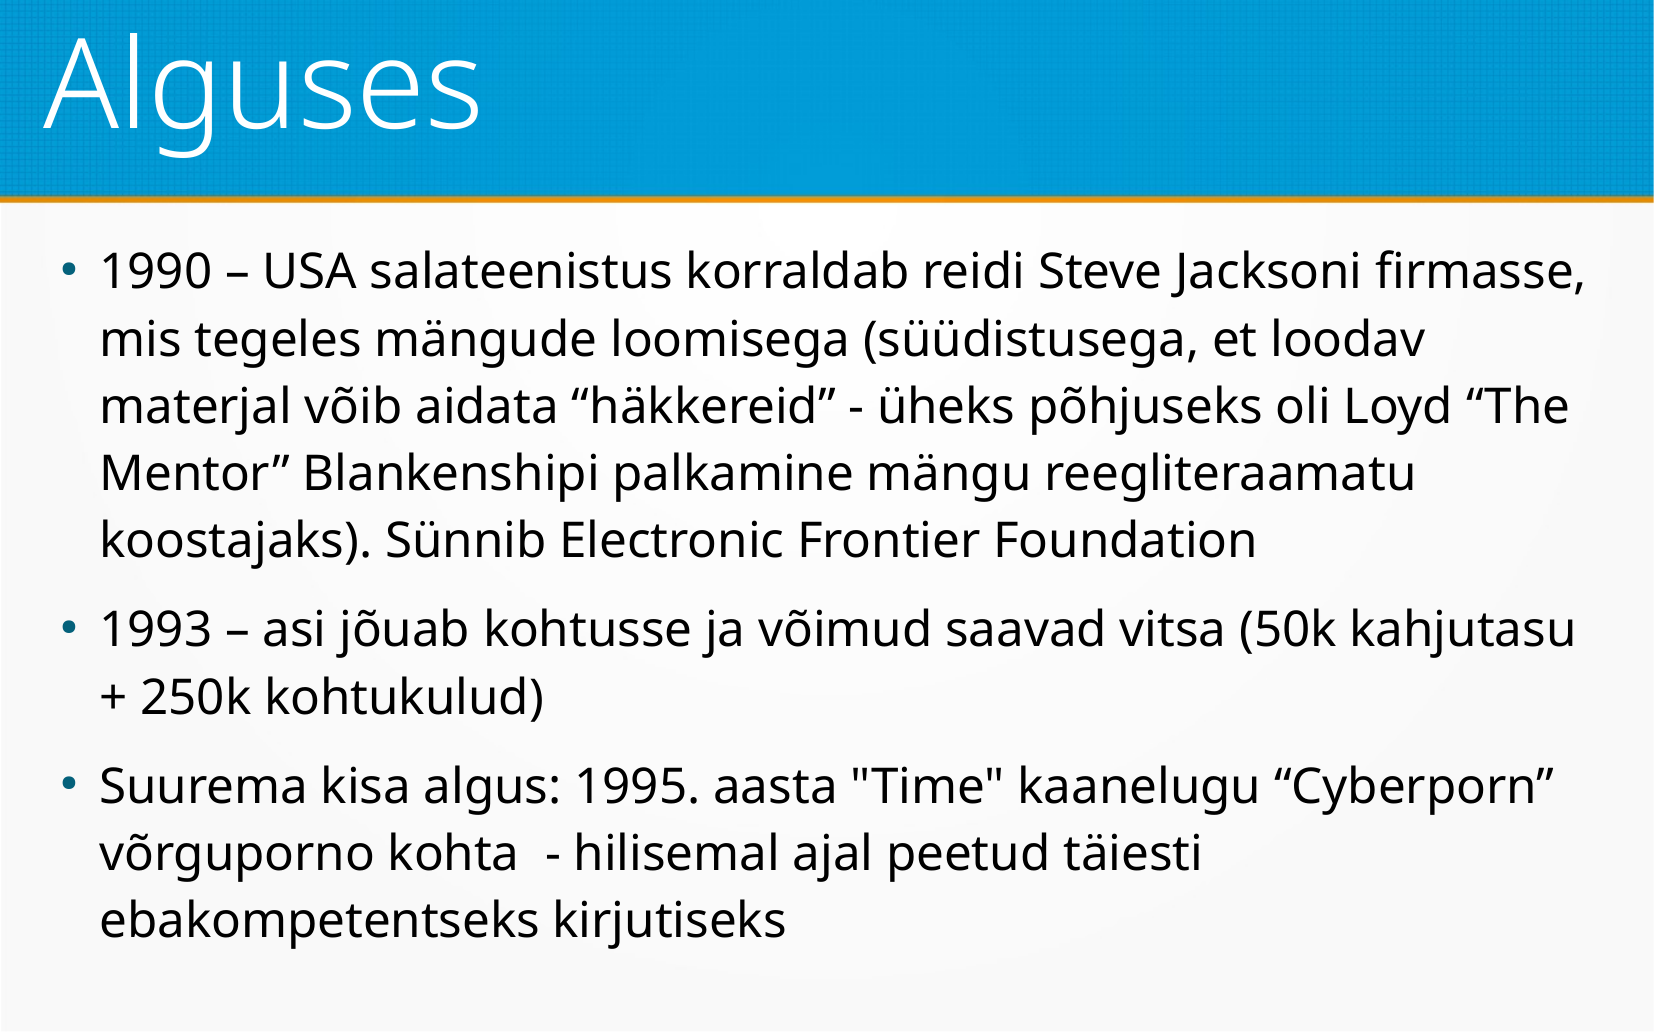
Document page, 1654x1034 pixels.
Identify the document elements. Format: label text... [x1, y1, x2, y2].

picture [0, 195, 1654, 1034]
title Alguses [43, 0, 1619, 166]
list 1990 – USA salateenistus korraldab reidi Steve Jacksoni firmasse, mis tegeles mängude loomisega (süüdistusega, et loodav materjal võib aidata “häkkereid” - üheks põhjuseks oli Loyd “The Mentor” Blankenshipi palkamine mängu reegliteraamatu koostajaks). Sünnib Electronic Frontier Foundation 1993 – asi jõuab kohtusse ja võimud saavad vitsa (50k kahjutasu + 250k kohtukulud) Suurema kisa algus: 1995. aasta "Time" kaanelugu “Cyberporn” võrguporno kohta - hilisemal ajal peetud täiesti ebakompetentseks kirjutiseks [47, 236, 1607, 1002]
